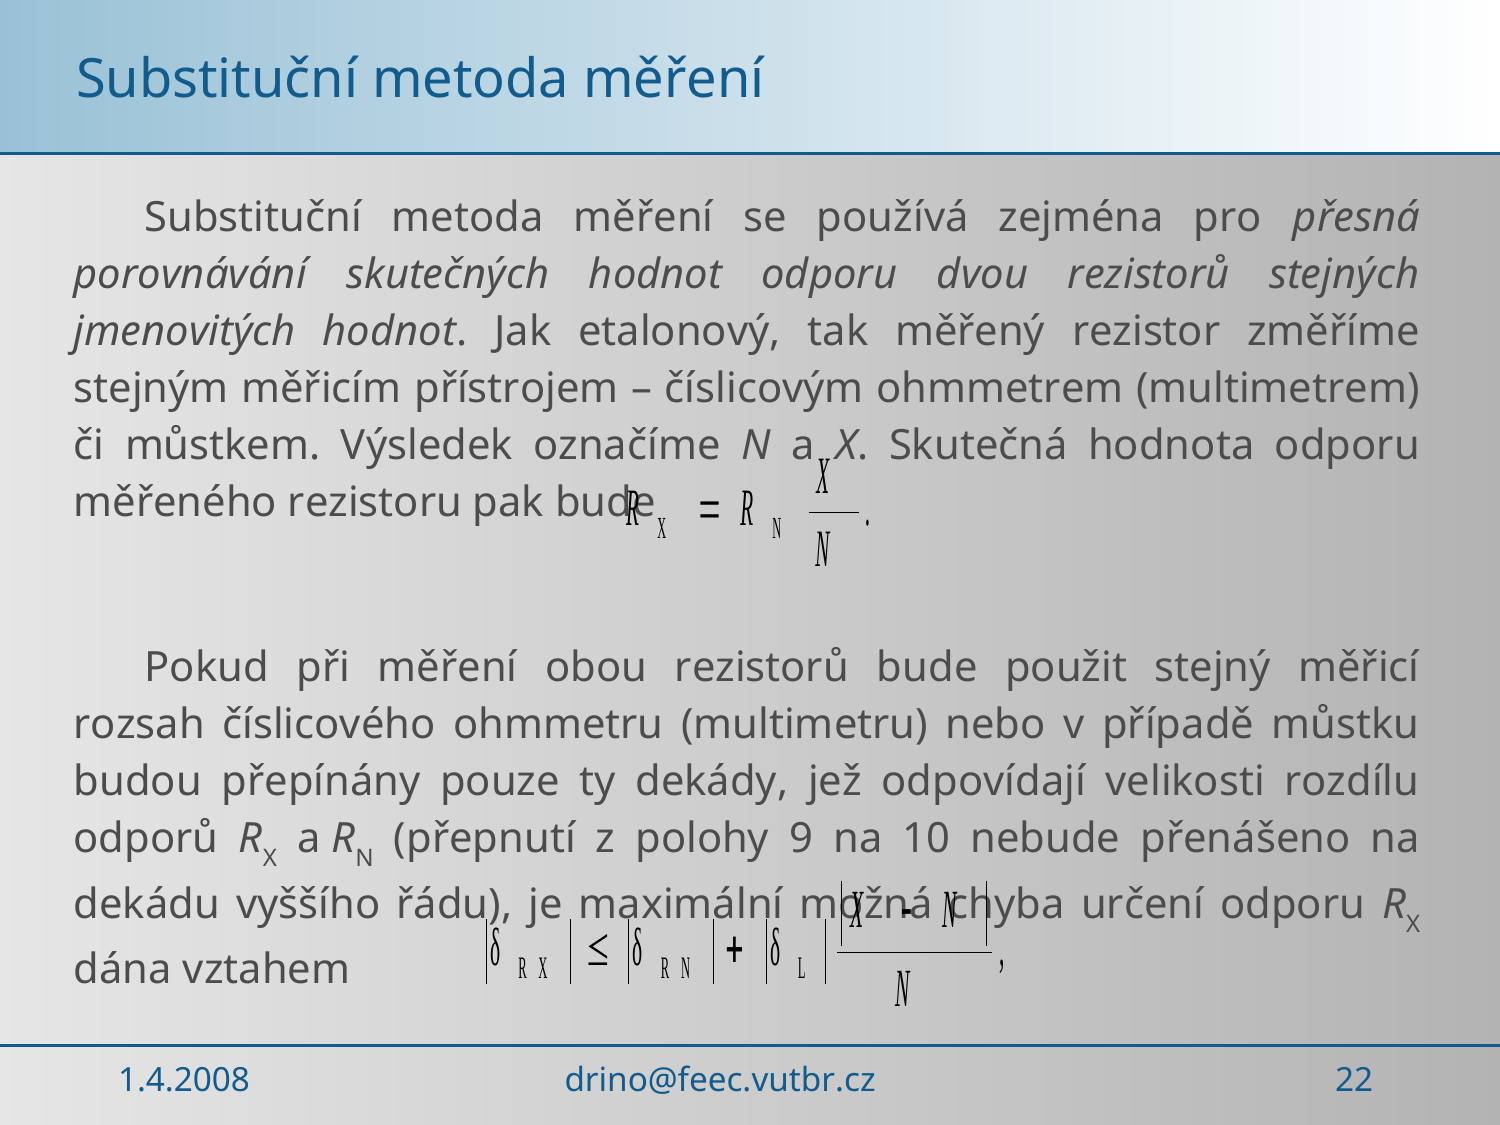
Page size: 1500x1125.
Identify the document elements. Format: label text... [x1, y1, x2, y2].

picture [616, 442, 884, 579]
text_box drino@feec.vutbr.cz [454, 1049, 987, 1125]
title Substituční metoda měření [0, 0, 1500, 152]
text_box 1.4.2008 [103, 1049, 432, 1125]
text_box Substituční metoda měření se používá zejména pro přesná porovnávání skutečných hodnot odporu dvou rezistorů stejných jmenovitých hodnot. Jak etalonový, tak měřený rezistor změříme stejným měřicím přístrojem – číslicovým ohmmetrem (multimetrem) či můstkem. Výsledek označíme N a X. Skutečná hodnota odporu měřeného rezistoru pak bude Pokud při měření obou rezistorů bude použit stejný měřicí rozsah číslicového ohmmetru (multimetru) nebo v případě můstku budou přepínány pouze ty dekády, jež odpovídají velikosti rozdílu odporů RX a RN (přepnutí z polohy 9 na 10 nebude přenášeno na dekádu vyššího řádu), je maximální možná chyba určení odporu RX dána vztahem [59, 178, 1442, 1004]
picture [477, 871, 1023, 1019]
text_box 17 [1075, 1049, 1388, 1125]
